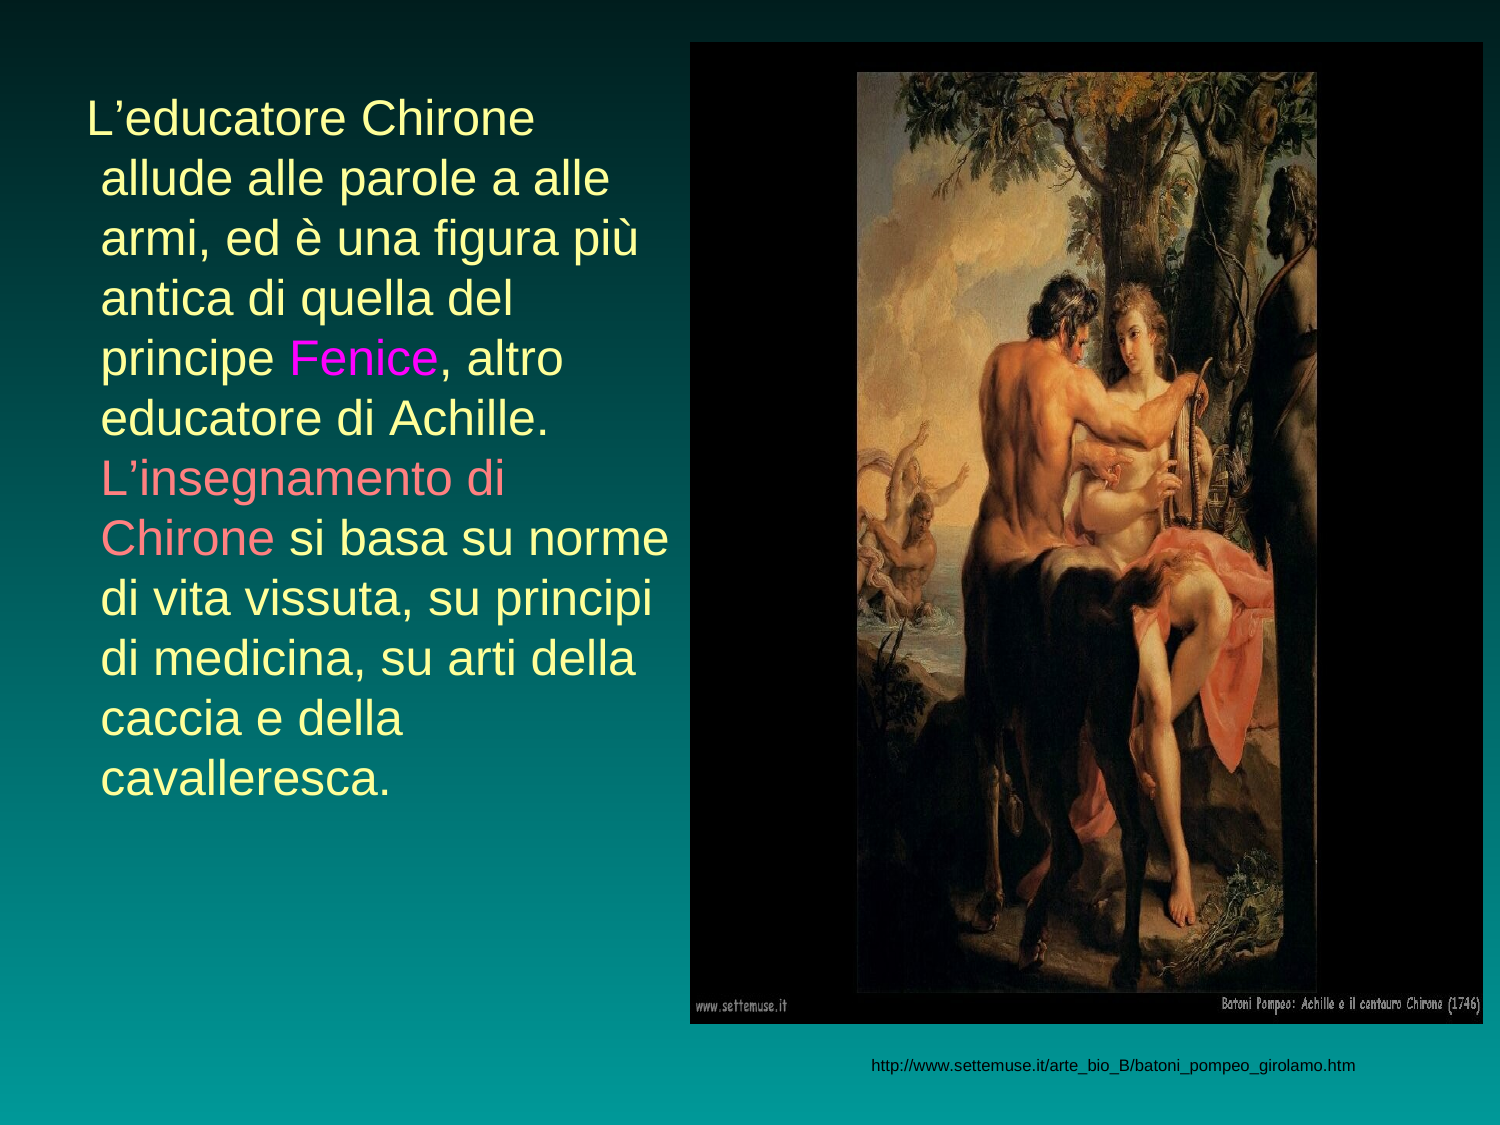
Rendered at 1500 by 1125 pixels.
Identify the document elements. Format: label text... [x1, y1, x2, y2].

text_box http://www.settemuse.it/arte_bio_B/batoni_pompeo_girolamo.htm [856, 1046, 1372, 1083]
picture [690, 42, 1483, 1024]
list L’educatore Chirone allude alle parole a alle armi, ed è una figura più antica di quella del principe Fenice, altro educatore di Achille. L’insegnamento di Chirone si basa su norme di vita vissuta, su principi di medicina, su arti della caccia e della cavalleresca. [29, 78, 690, 821]
